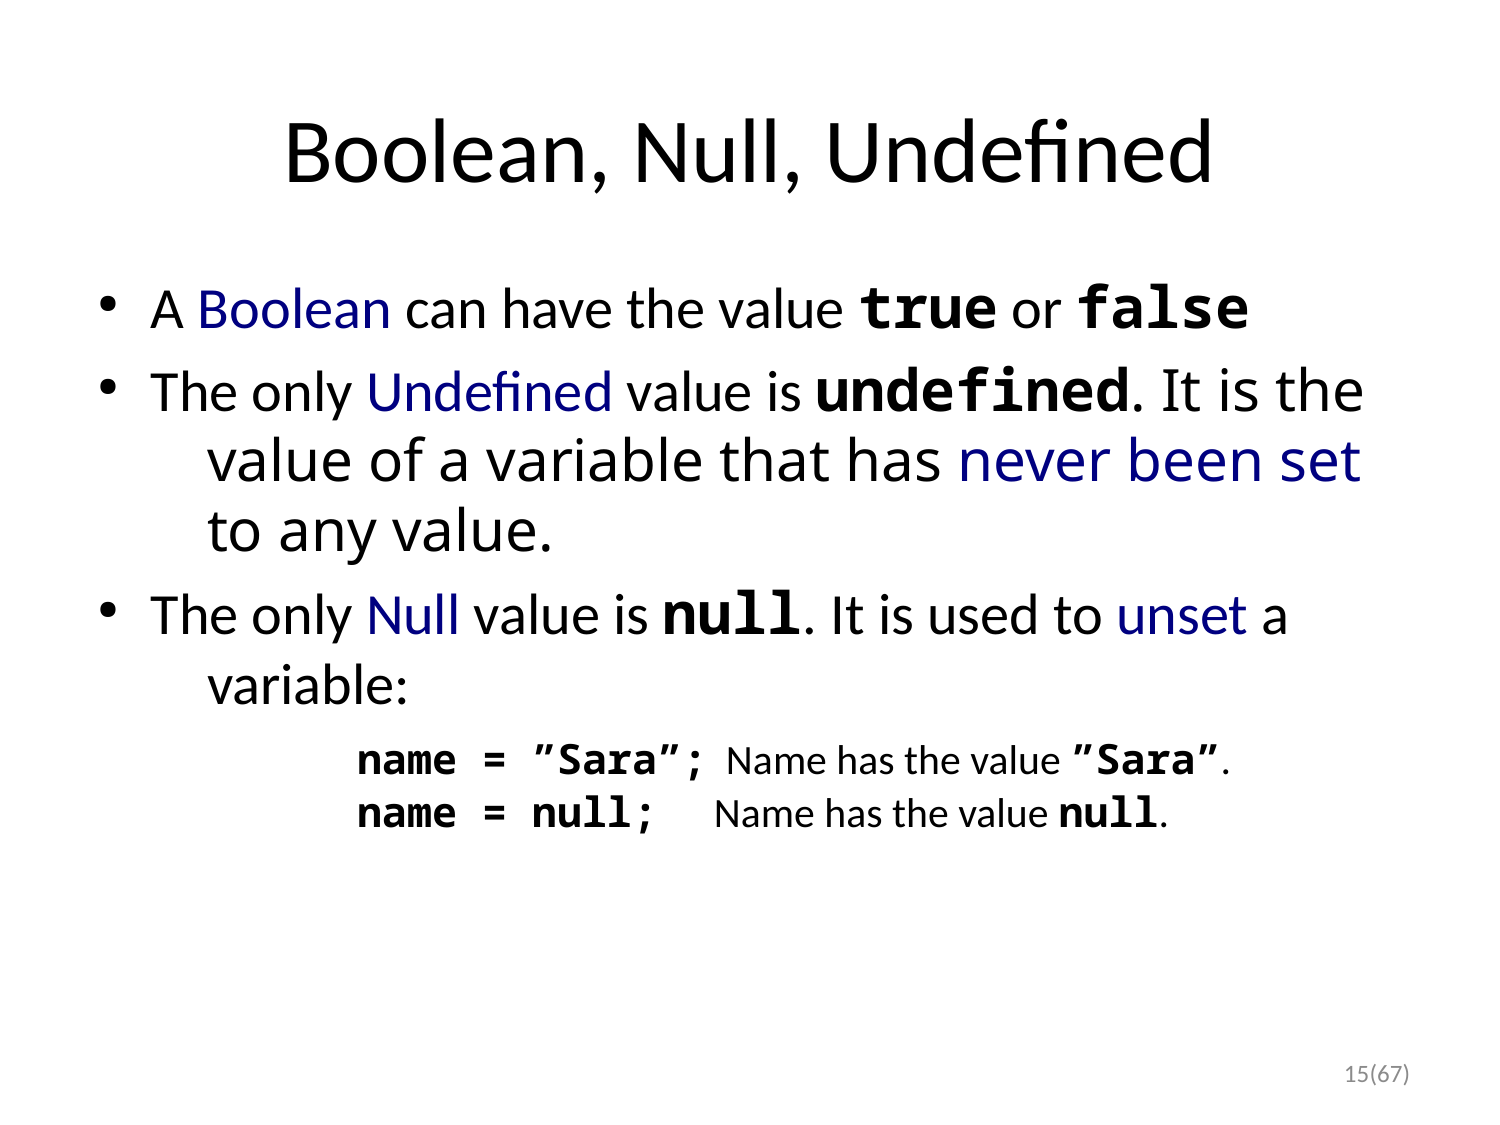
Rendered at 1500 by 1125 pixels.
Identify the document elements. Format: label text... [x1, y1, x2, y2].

list A Boolean can have the value true or false The only Undefined value is undefined. It is the value of a variable that has never been set to any value. The only Null value is null. It is used to unset a variable: name = ”Sara”; Name has the value ”Sara”. name = null; Name has the value null. [64, 262, 1425, 1094]
title Boolean, Null, Undefined [75, 52, 1425, 240]
